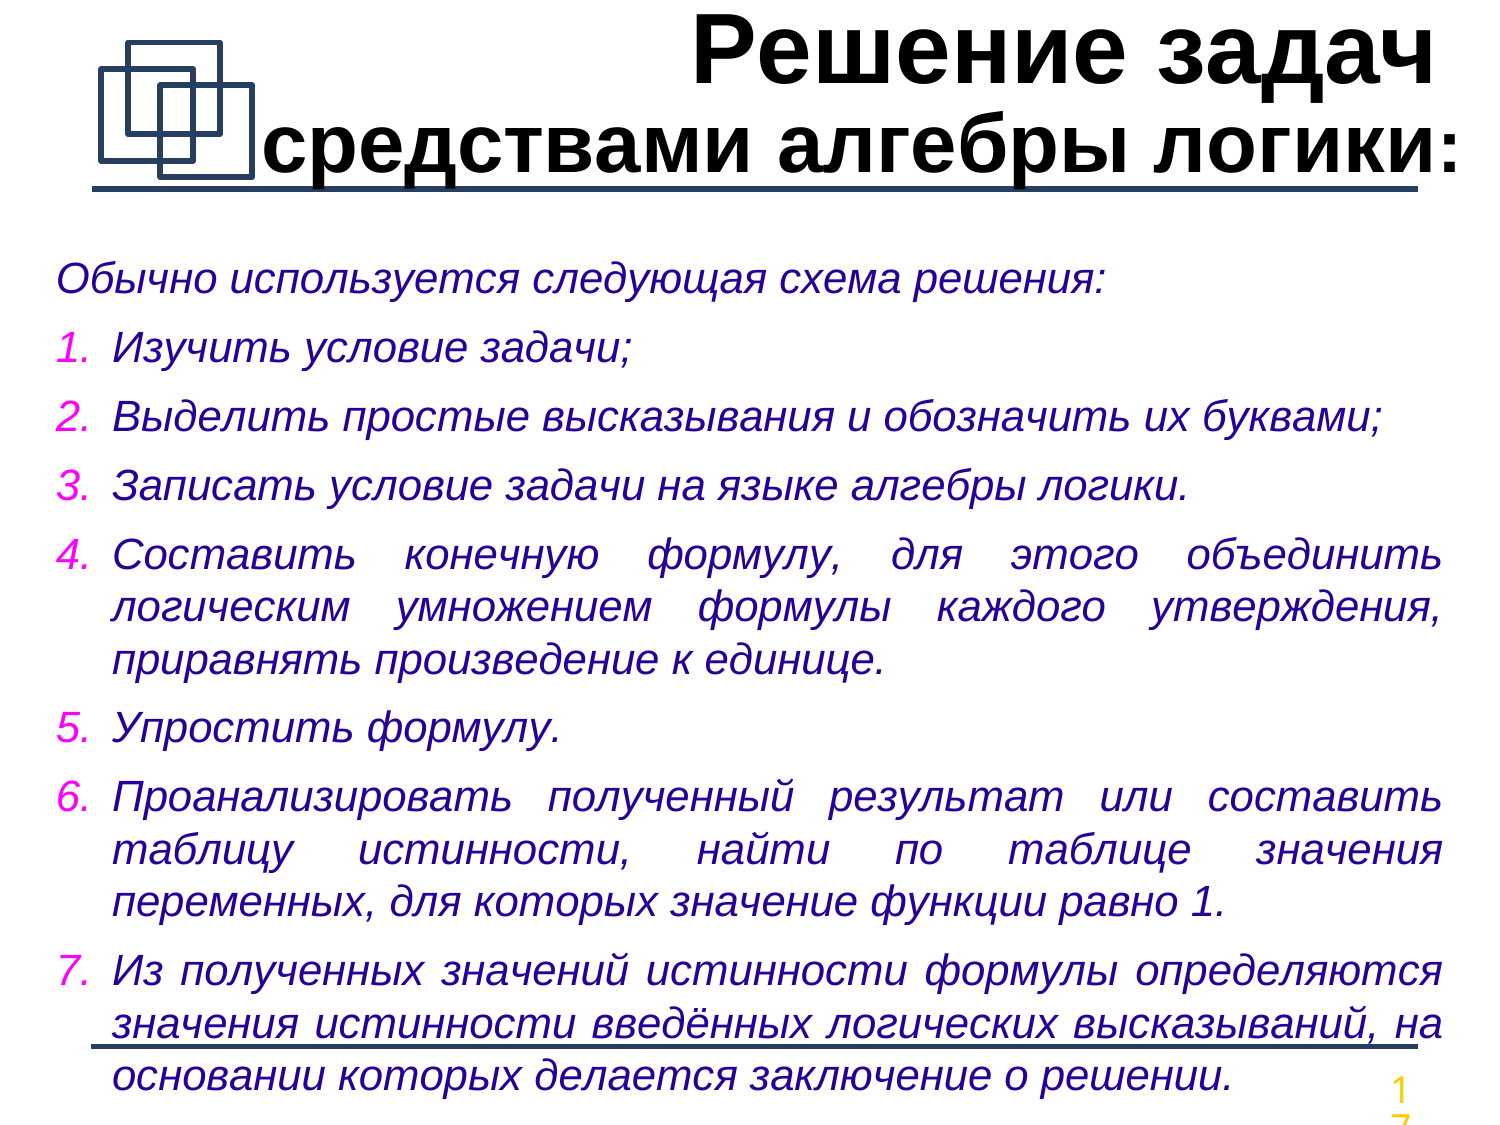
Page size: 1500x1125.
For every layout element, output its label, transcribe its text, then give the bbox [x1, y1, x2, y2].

text_box Обычно используется следующая схема решения: Изучить условие задачи; Выделить простые высказывания и обозначить их буквами; Записать условие задачи на языке алгебры логики. Составить конечную формулу, для этого объединить логическим умножением формулы каждого утверждения, приравнять произведение к единице. Упростить формулу. Проанализировать полученный результат или составить таблицу истинности, найти по таблице значения переменных, для которых значение функции равно 1. Из полученных значений истинности формулы определяются значения истинности введённых логических высказываний, на основании которых делается заключение о решении. [41, 242, 1459, 1108]
text_box Решение задач средствами алгебры логики: [71, 0, 1477, 196]
